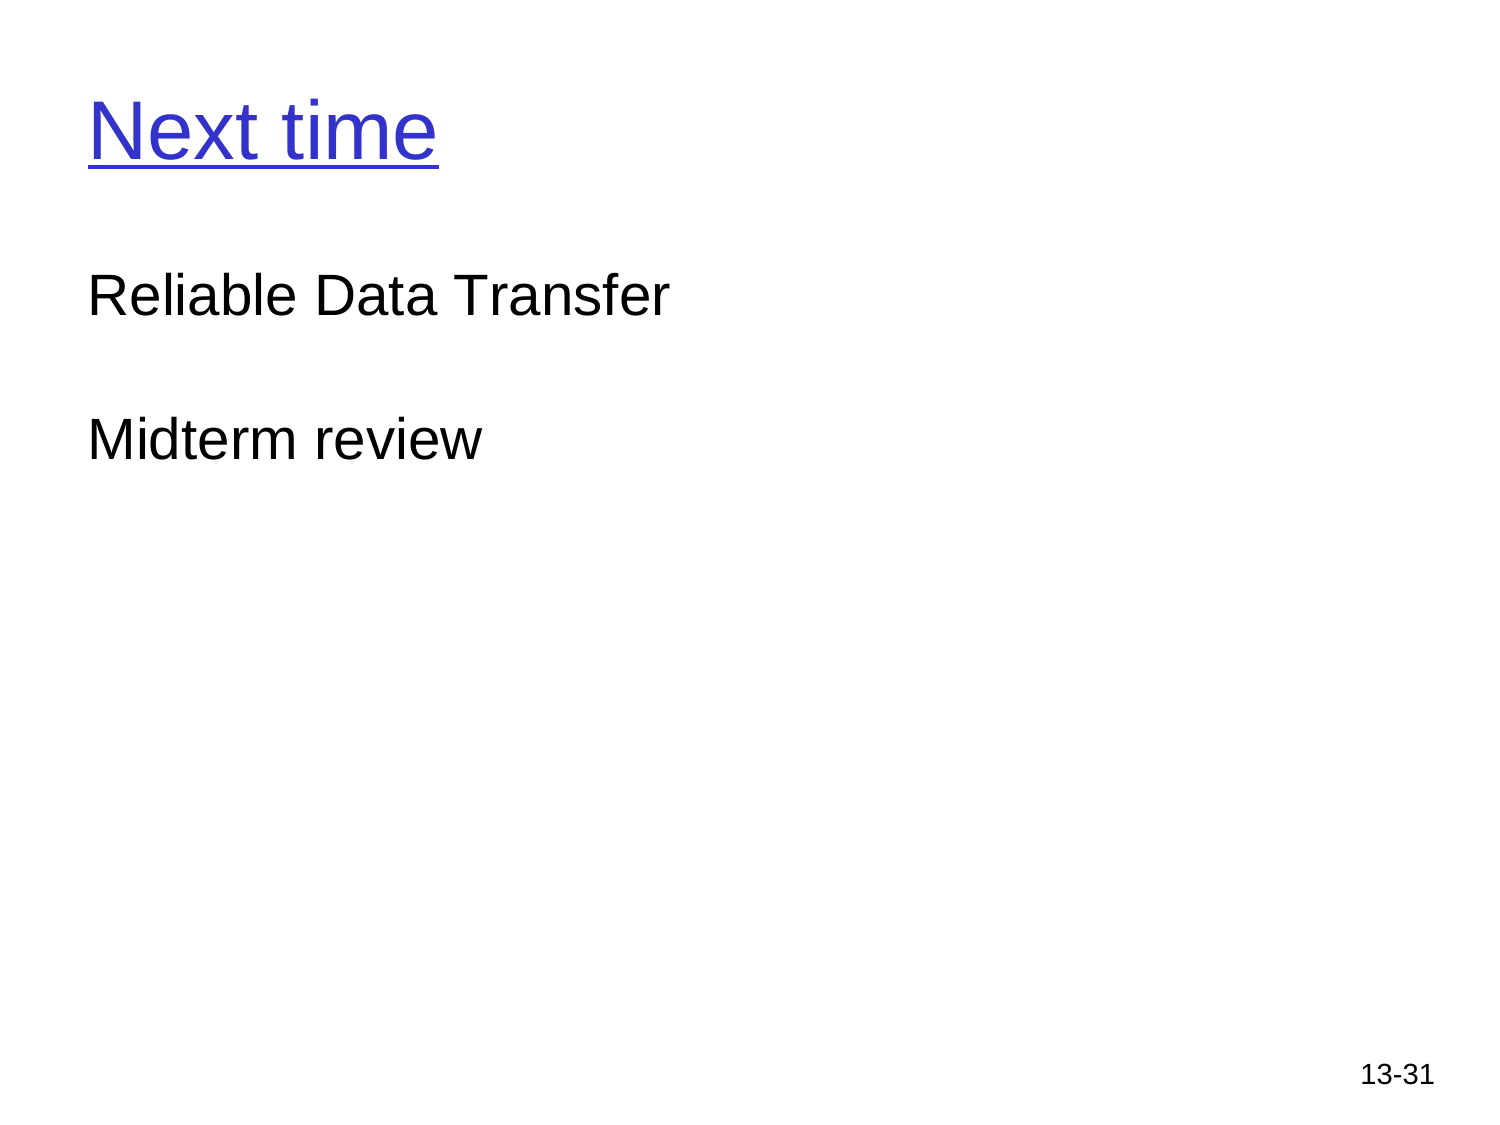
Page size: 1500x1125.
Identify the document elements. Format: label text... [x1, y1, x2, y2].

list Reliable Data Transfer Midterm review [87, 262, 1363, 1026]
title Next time [87, 23, 1363, 239]
